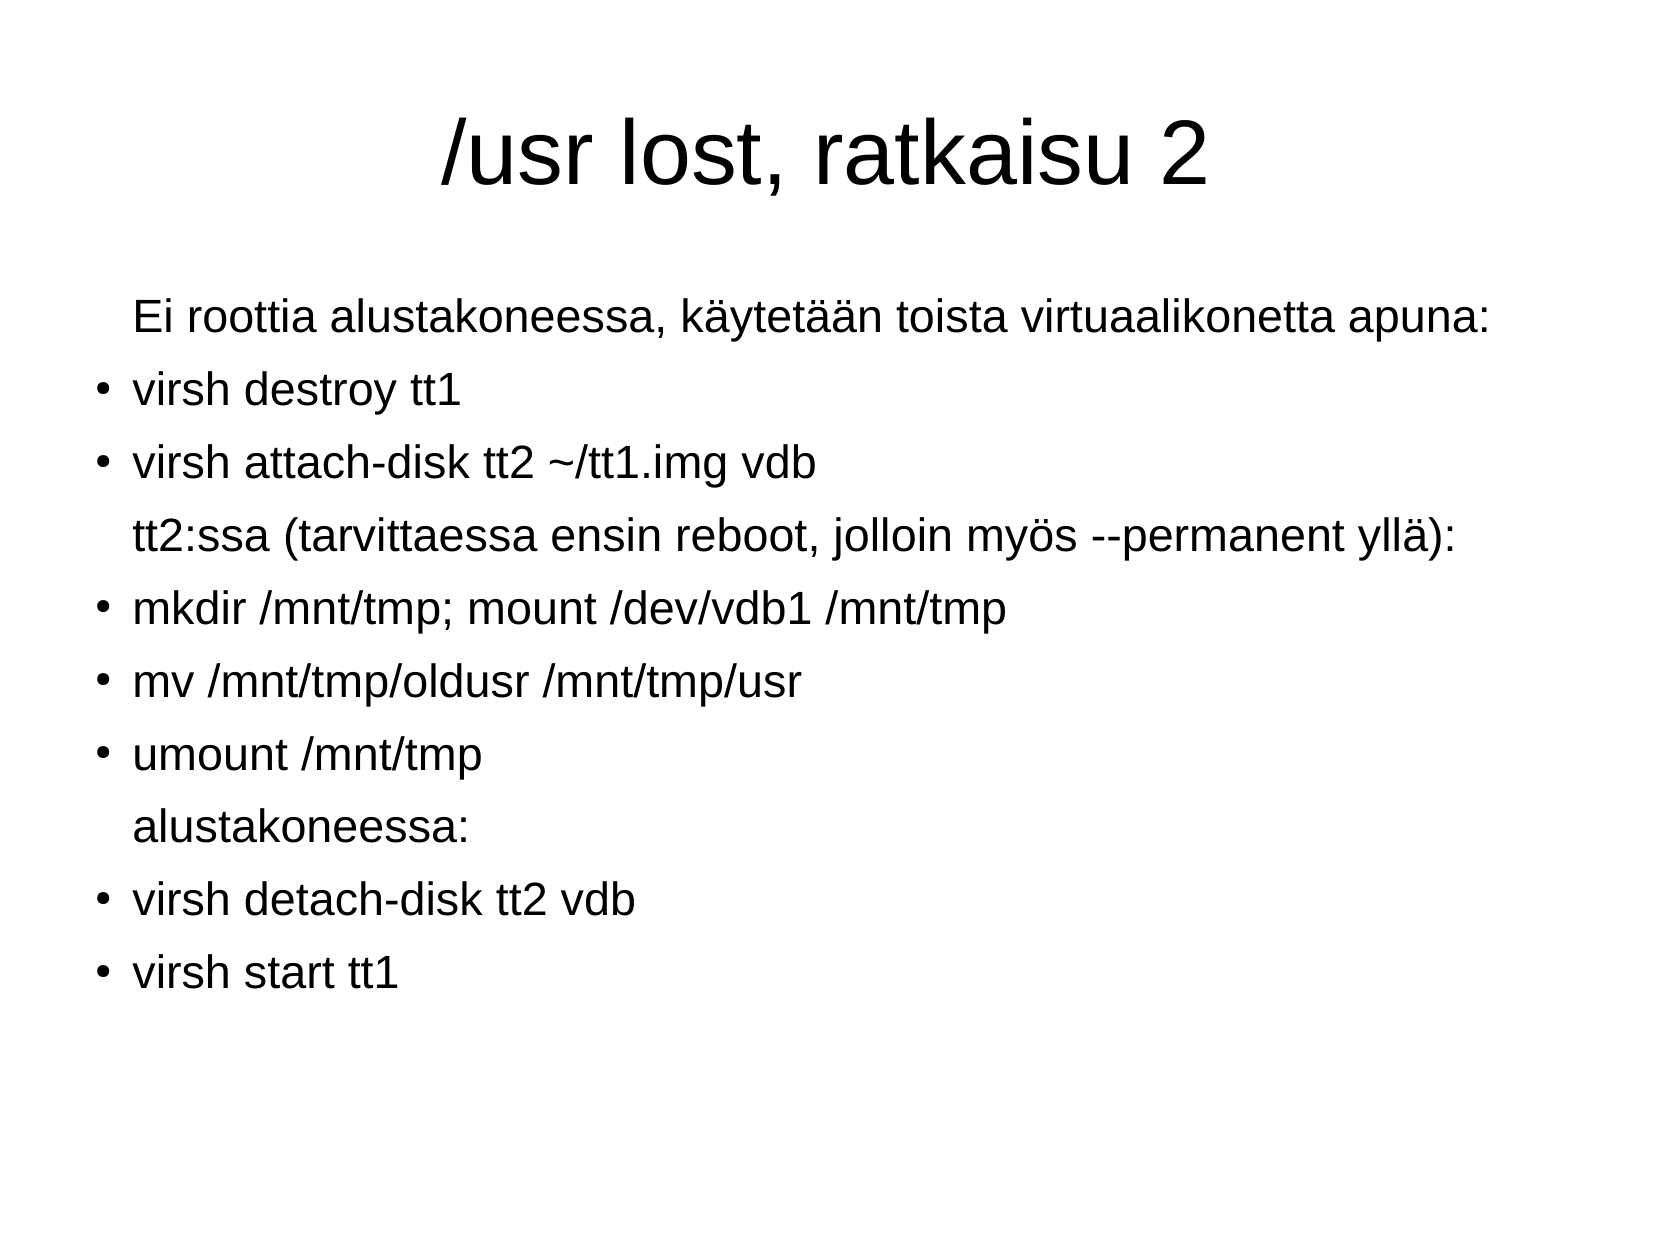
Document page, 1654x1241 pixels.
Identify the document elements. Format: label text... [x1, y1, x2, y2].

list Ei roottia alustakoneessa, käytetään toista virtuaalikonetta apuna: virsh destroy tt1 virsh attach-disk tt2 ~/tt1.img vdb tt2:ssa (tarvittaessa ensin reboot, jolloin myös --permanent yllä): mkdir /mnt/tmp; mount /dev/vdb1 /mnt/tmp mv /mnt/tmp/oldusr /mnt/tmp/usr umount /mnt/tmp alustakoneessa: virsh detach-disk tt2 vdb virsh start tt1 [82, 290, 1571, 1010]
title /usr lost, ratkaisu 2 [82, 49, 1571, 257]
